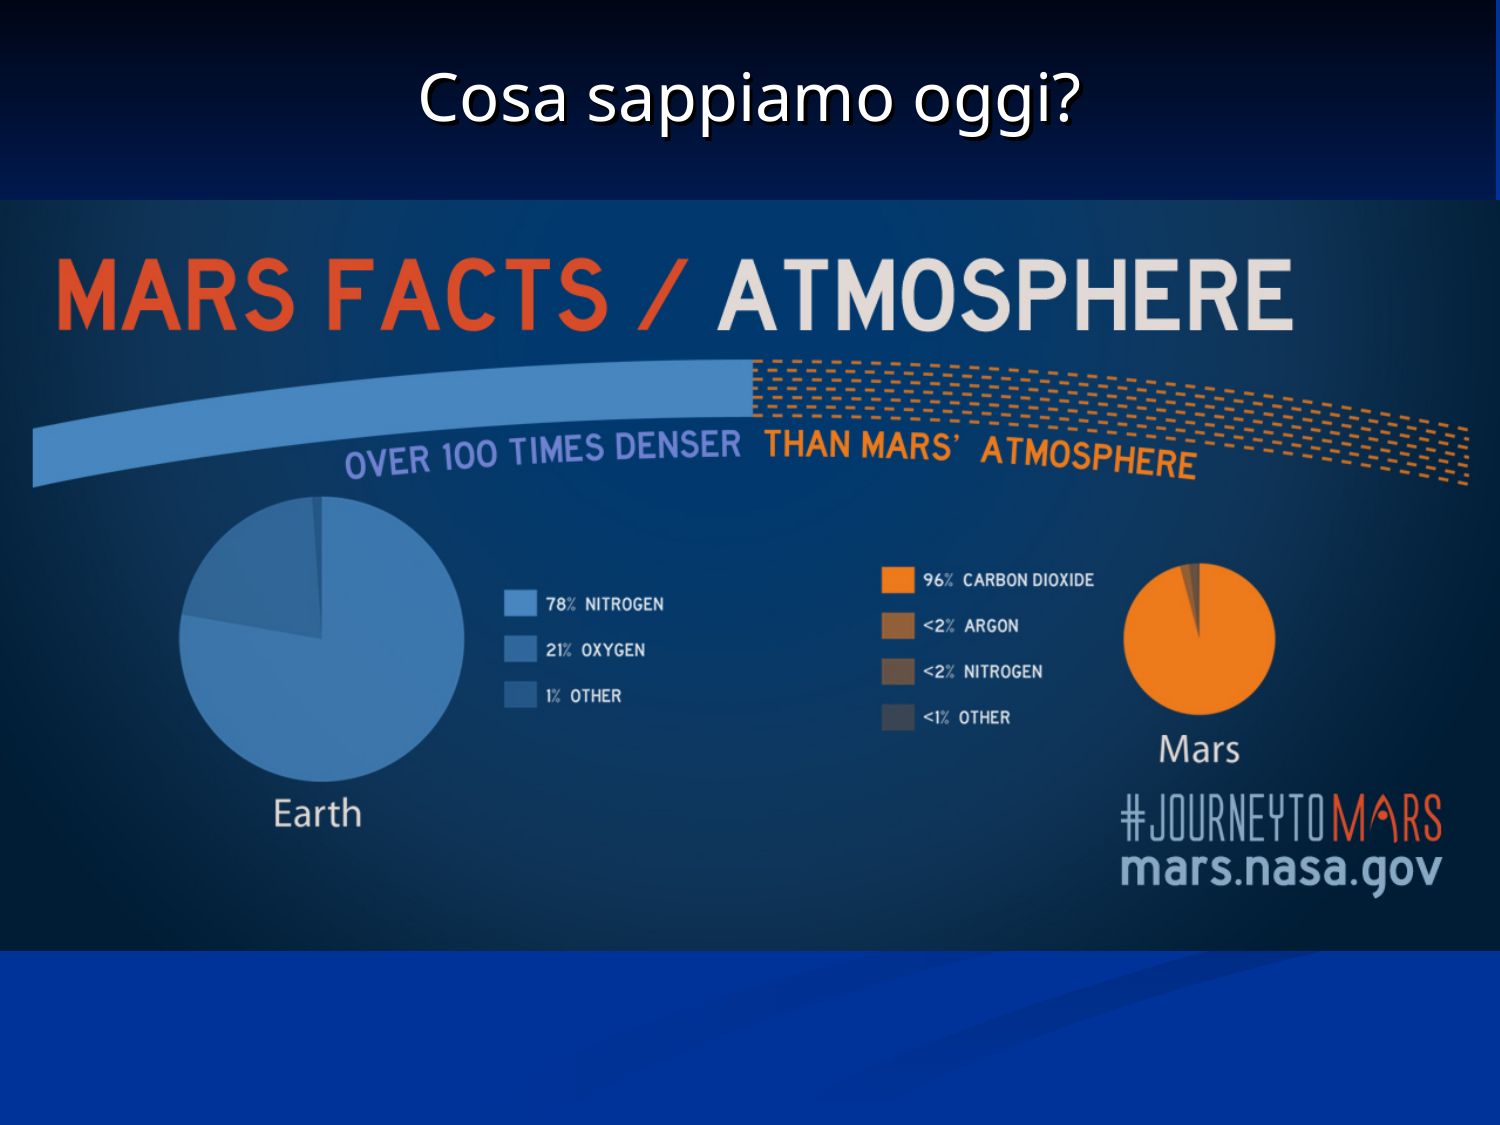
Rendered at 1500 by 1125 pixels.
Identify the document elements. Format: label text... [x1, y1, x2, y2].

text_box Cosa sappiamo oggi? [35, 47, 1465, 154]
picture [0, 200, 1500, 951]
